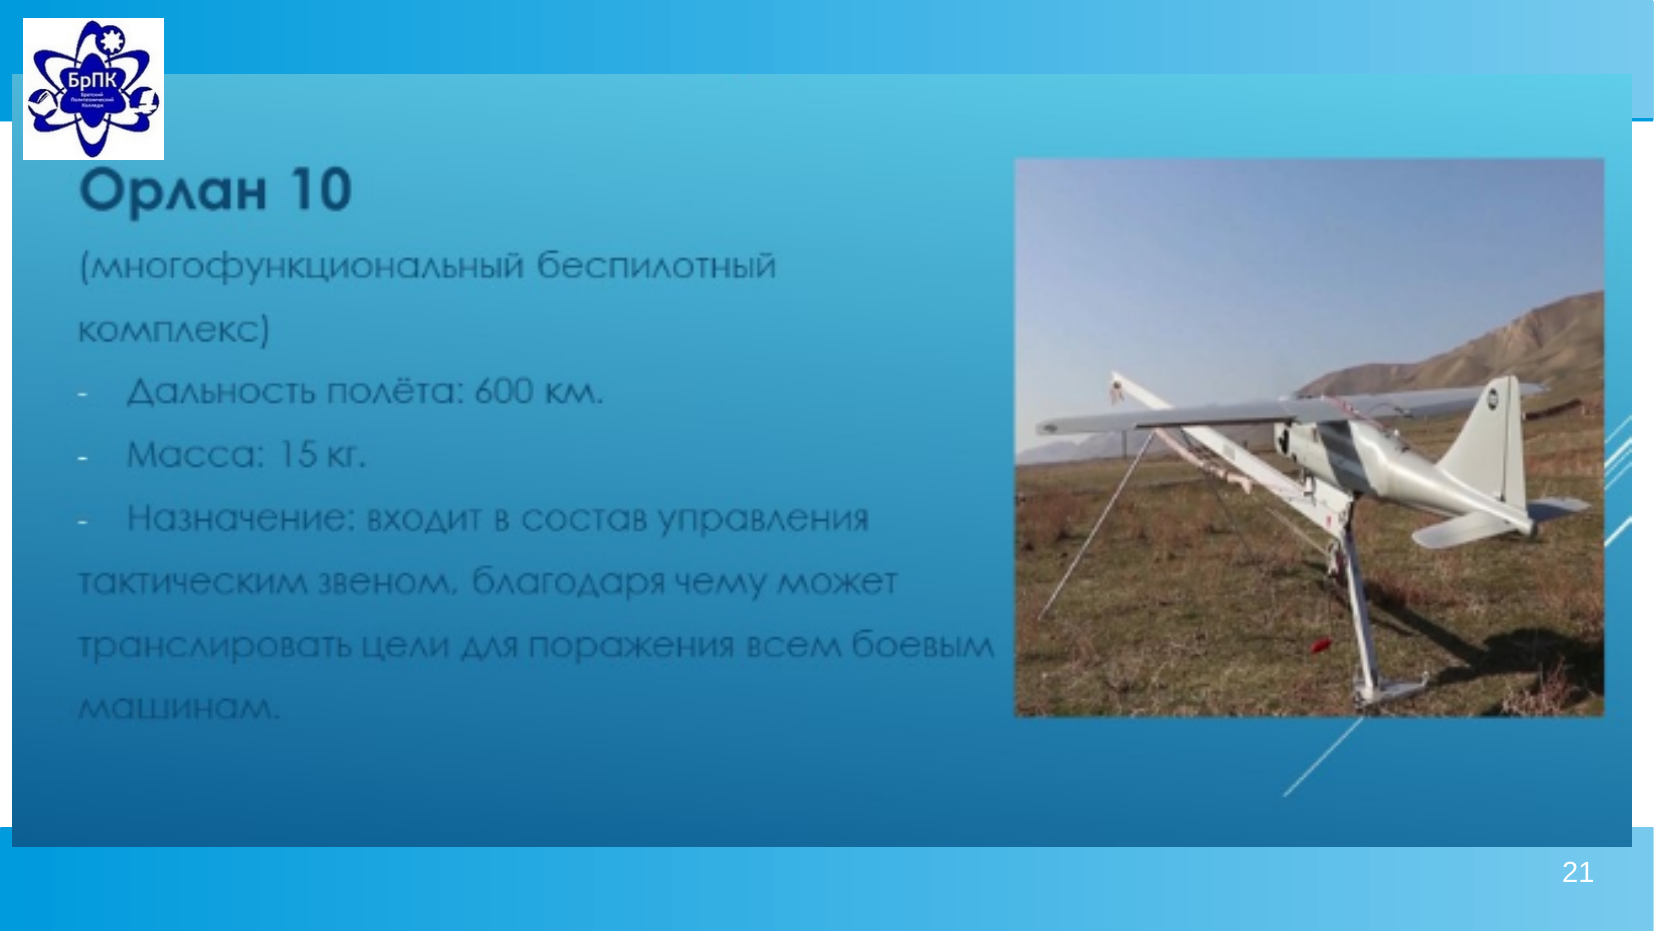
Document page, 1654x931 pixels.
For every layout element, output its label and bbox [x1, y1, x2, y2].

picture [12, 19, 1632, 848]
